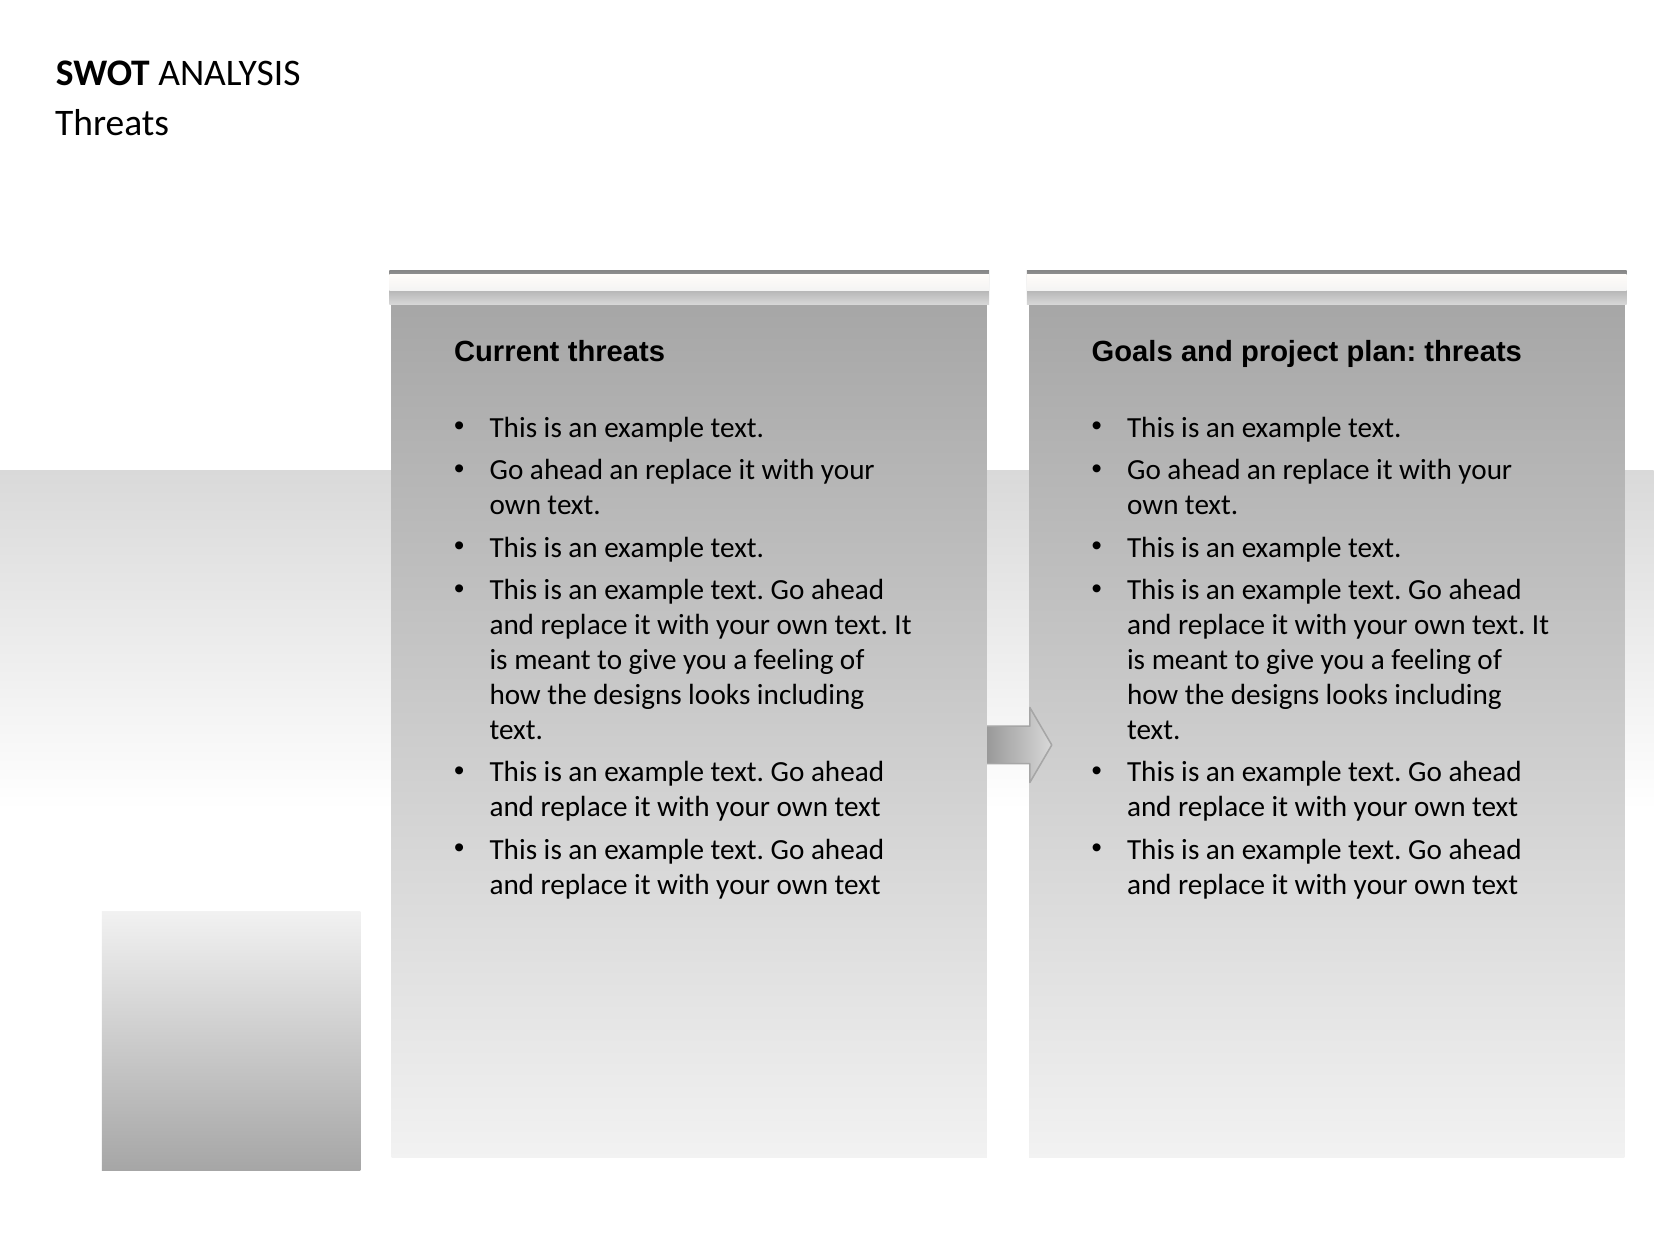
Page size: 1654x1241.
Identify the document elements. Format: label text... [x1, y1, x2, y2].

text_box [101, 911, 361, 1171]
text_box Current threats This is an example text. Go ahead an replace it with your own text. This is an example text. This is an example text. Go ahead and replace it with your own text. It is meant to give you a feeling of how the designs looks including text. This is an example text. Go ahead and replace it with your own text This is an example text. Go ahead and replace it with your own text [439, 357, 936, 908]
text_box [0, 270, 1654, 1158]
text_box Goals and project plan: threats This is an example text. Go ahead an replace it with your own text. This is an example text. This is an example text. Go ahead and replace it with your own text. It is meant to give you a feeling of how the designs looks including text. This is an example text. Go ahead and replace it with your own text This is an example text. Go ahead and replace it with your own text [1076, 357, 1574, 908]
text_box SWOT ANALYSIS [41, 44, 316, 102]
text_box Threats [40, 95, 185, 152]
